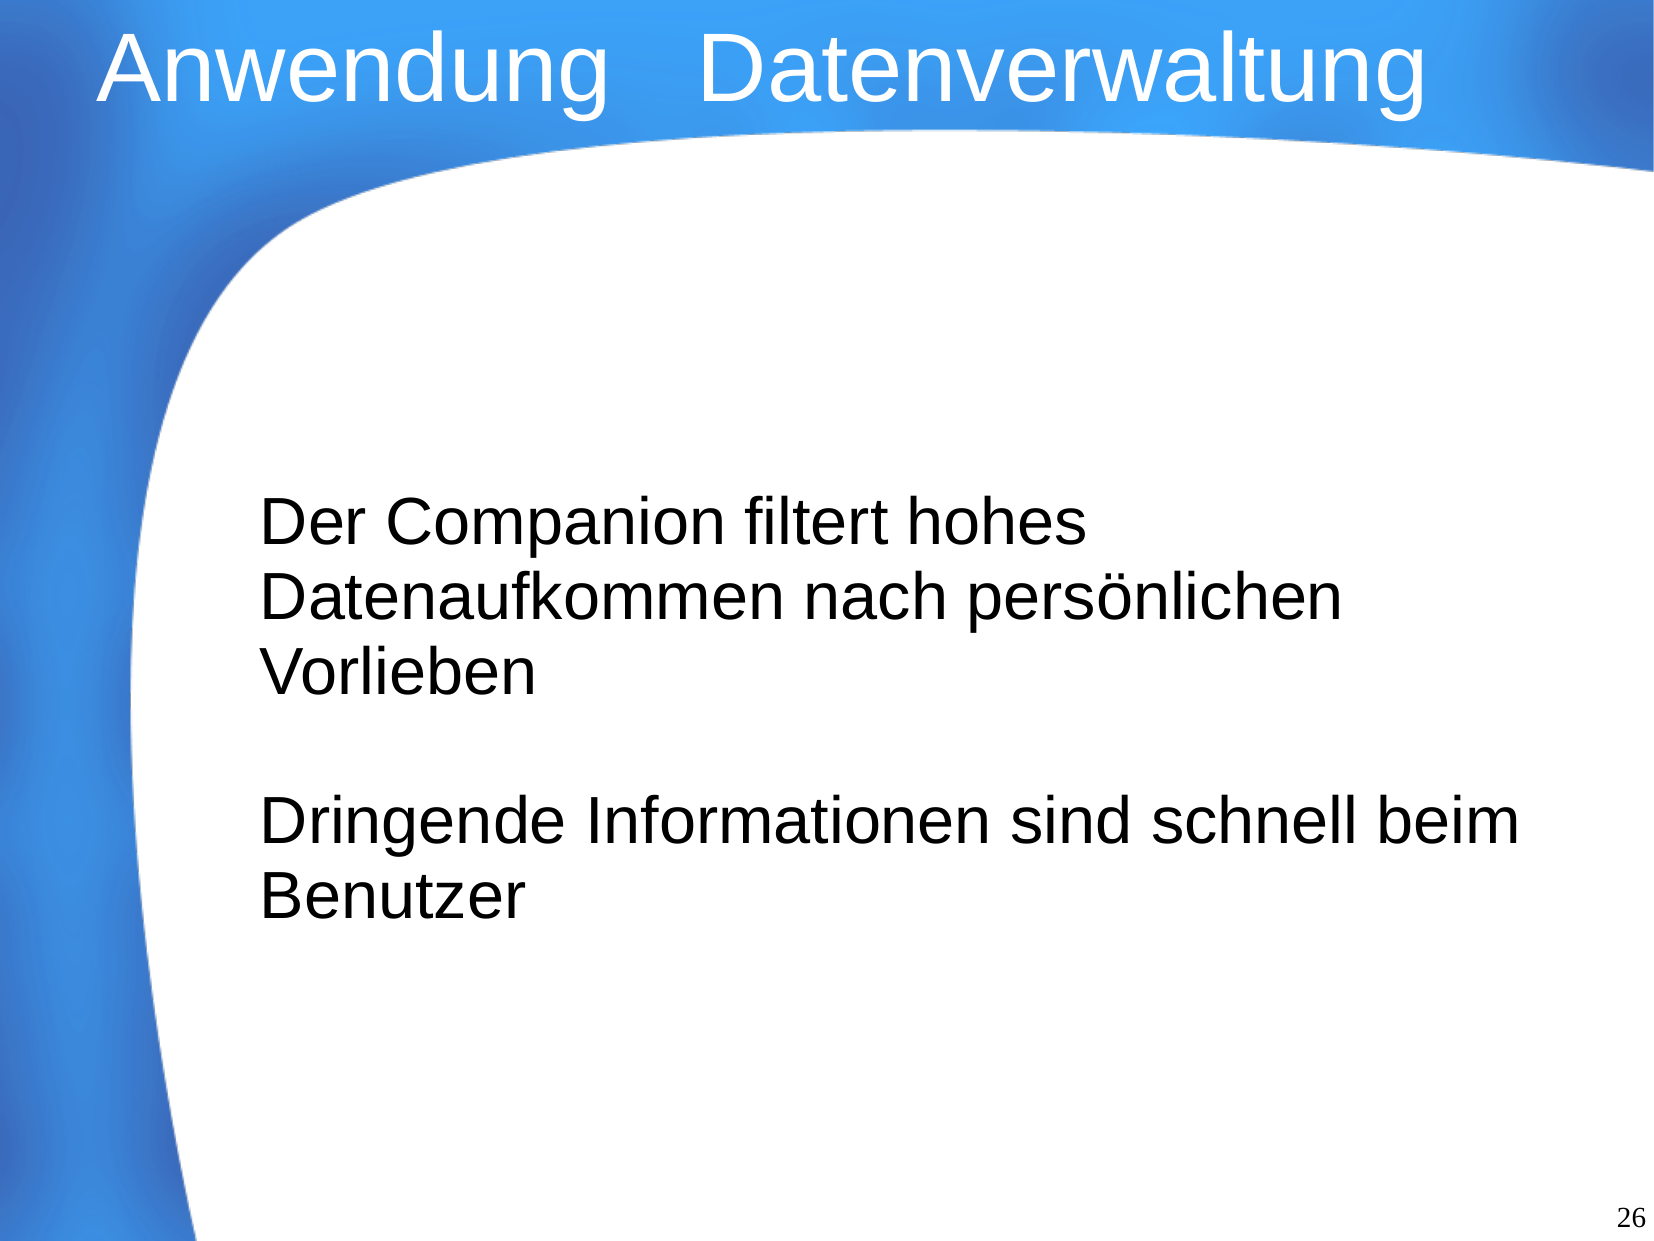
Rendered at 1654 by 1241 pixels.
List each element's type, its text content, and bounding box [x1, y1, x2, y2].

title Anwendung [11, 13, 697, 123]
picture [0, 0, 1654, 1241]
subtitle Der Companion filtert hohes Datenaufkommen nach persönlichen Vorlieben Dringende Informationen sind schnell beim Benutzer [259, 248, 1560, 1170]
title Datenverwaltung [697, 13, 1619, 123]
